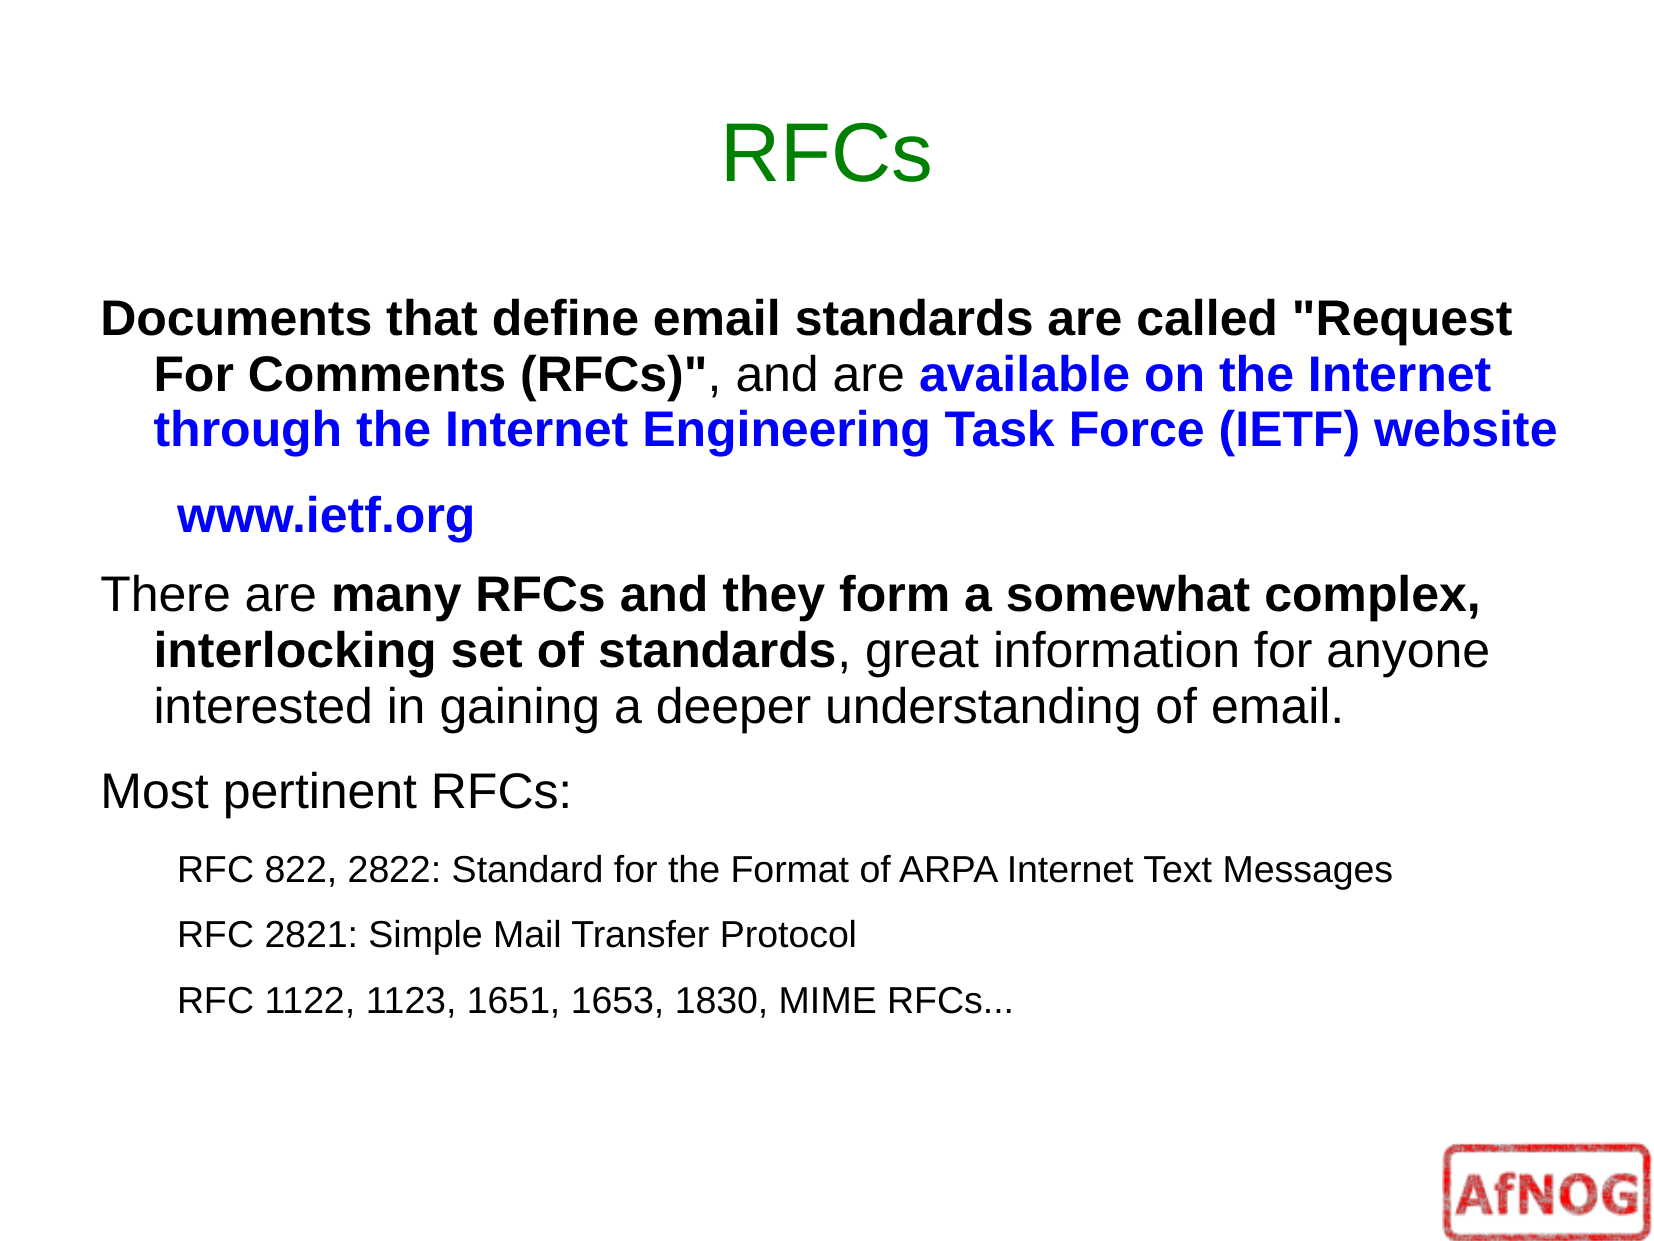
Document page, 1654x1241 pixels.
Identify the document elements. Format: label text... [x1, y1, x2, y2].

picture [1441, 1141, 1654, 1241]
list Documents that define email standards are called "Request For Comments (RFCs)", and are available on the Internet through the Internet Engineering Task Force (IETF) website www.ietf.org There are many RFCs and they form a somewhat complex, interlocking set of standards, great information for anyone interested in gaining a deeper understanding of email. Most pertinent RFCs: RFC 822, 2822: Standard for the Format of ARPA Internet Text Messages RFC 2821: Simple Mail Transfer Protocol RFC 1122, 1123, 1651, 1653, 1830, MIME RFCs... [82, 290, 1571, 1094]
title RFCs [82, 56, 1571, 250]
